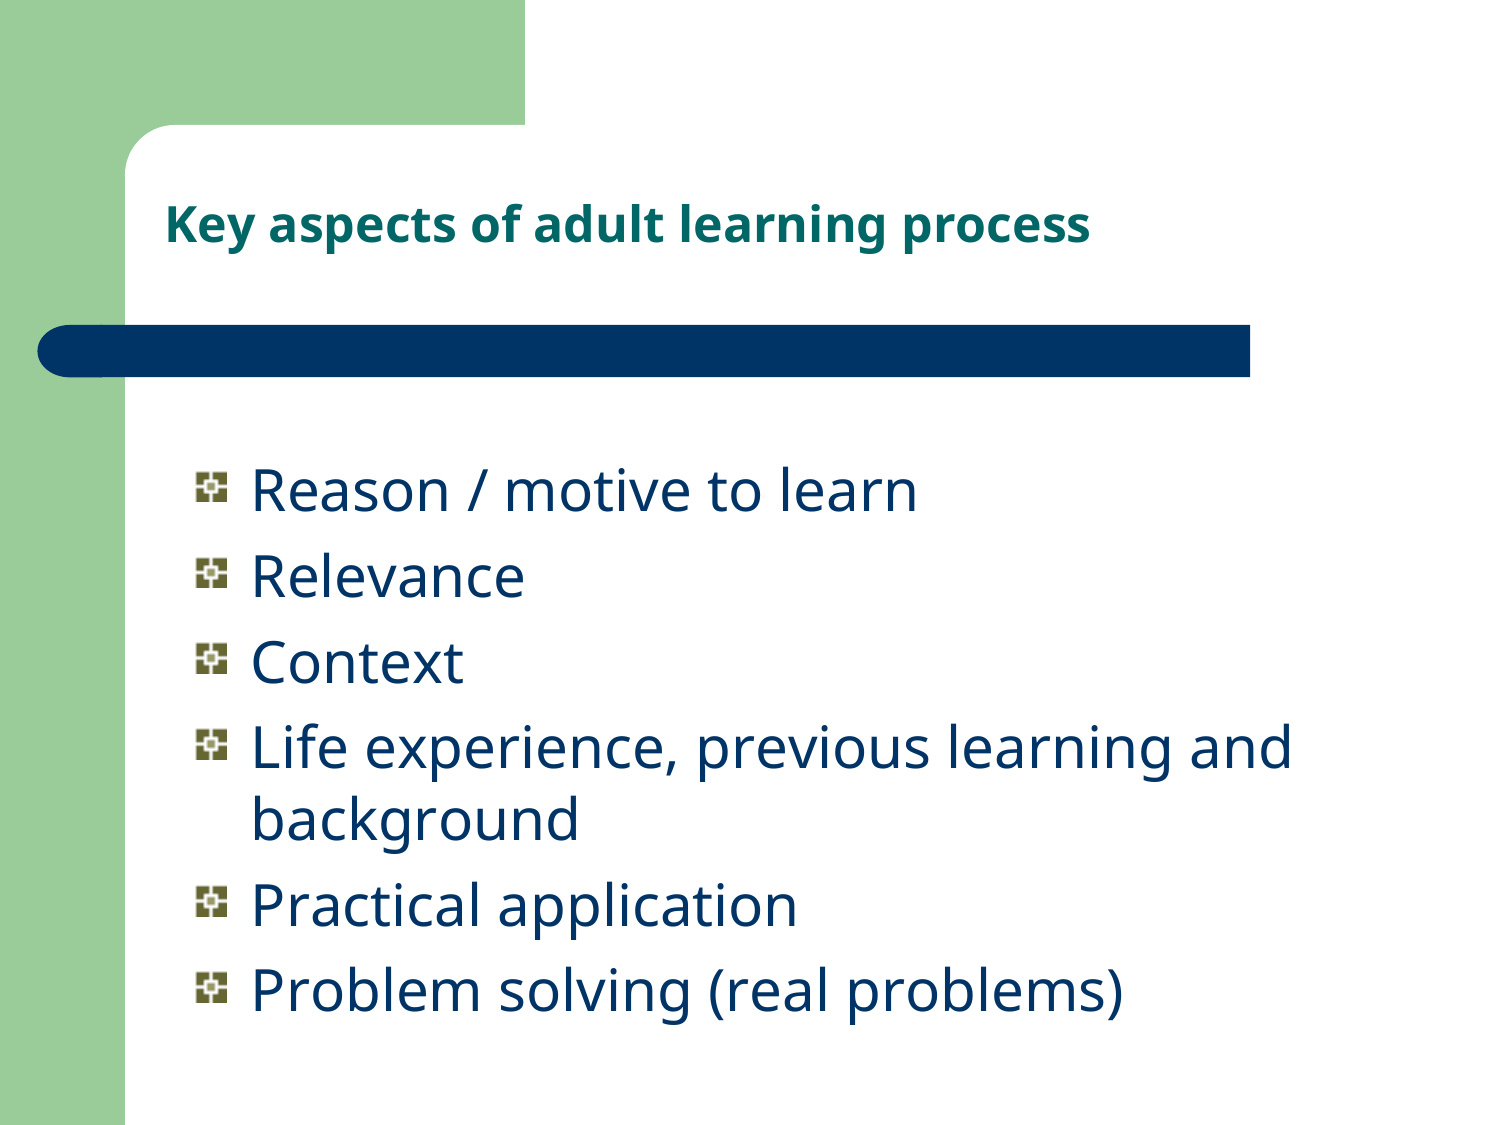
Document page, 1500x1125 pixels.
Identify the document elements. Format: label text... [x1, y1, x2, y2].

title Key aspects of adult learning process [149, 174, 1463, 263]
list Reason / motive to learn Relevance Context Life experience, previous learning and background Practical application Problem solving (real problems) [179, 446, 1462, 1054]
